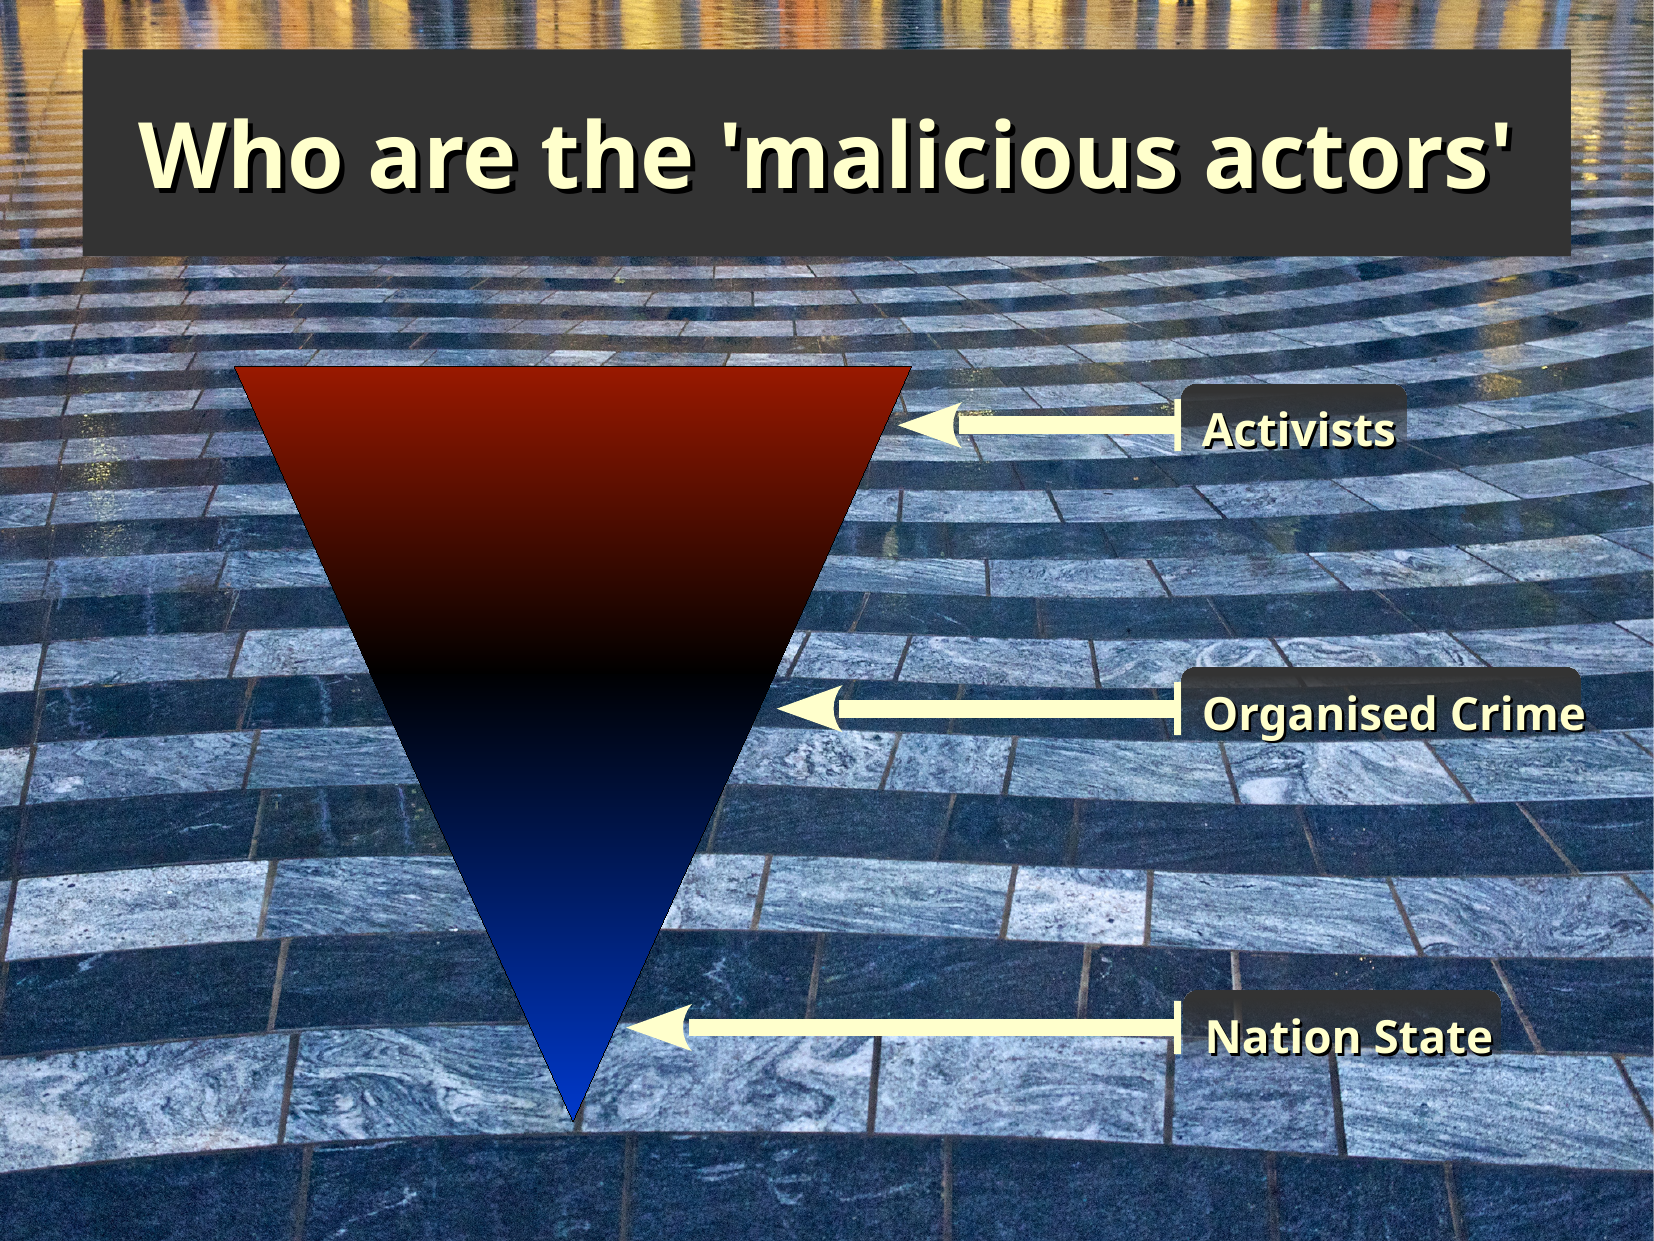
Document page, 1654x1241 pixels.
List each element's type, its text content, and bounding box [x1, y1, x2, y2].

text_box Activists [1181, 384, 1410, 461]
picture [0, 0, 1654, 1241]
title Who are the 'malicious actors' [82, 49, 1571, 257]
text_box Nation State [1183, 991, 1501, 1068]
text_box Organised Crime [1181, 667, 1581, 745]
text_box [234, 366, 912, 1122]
